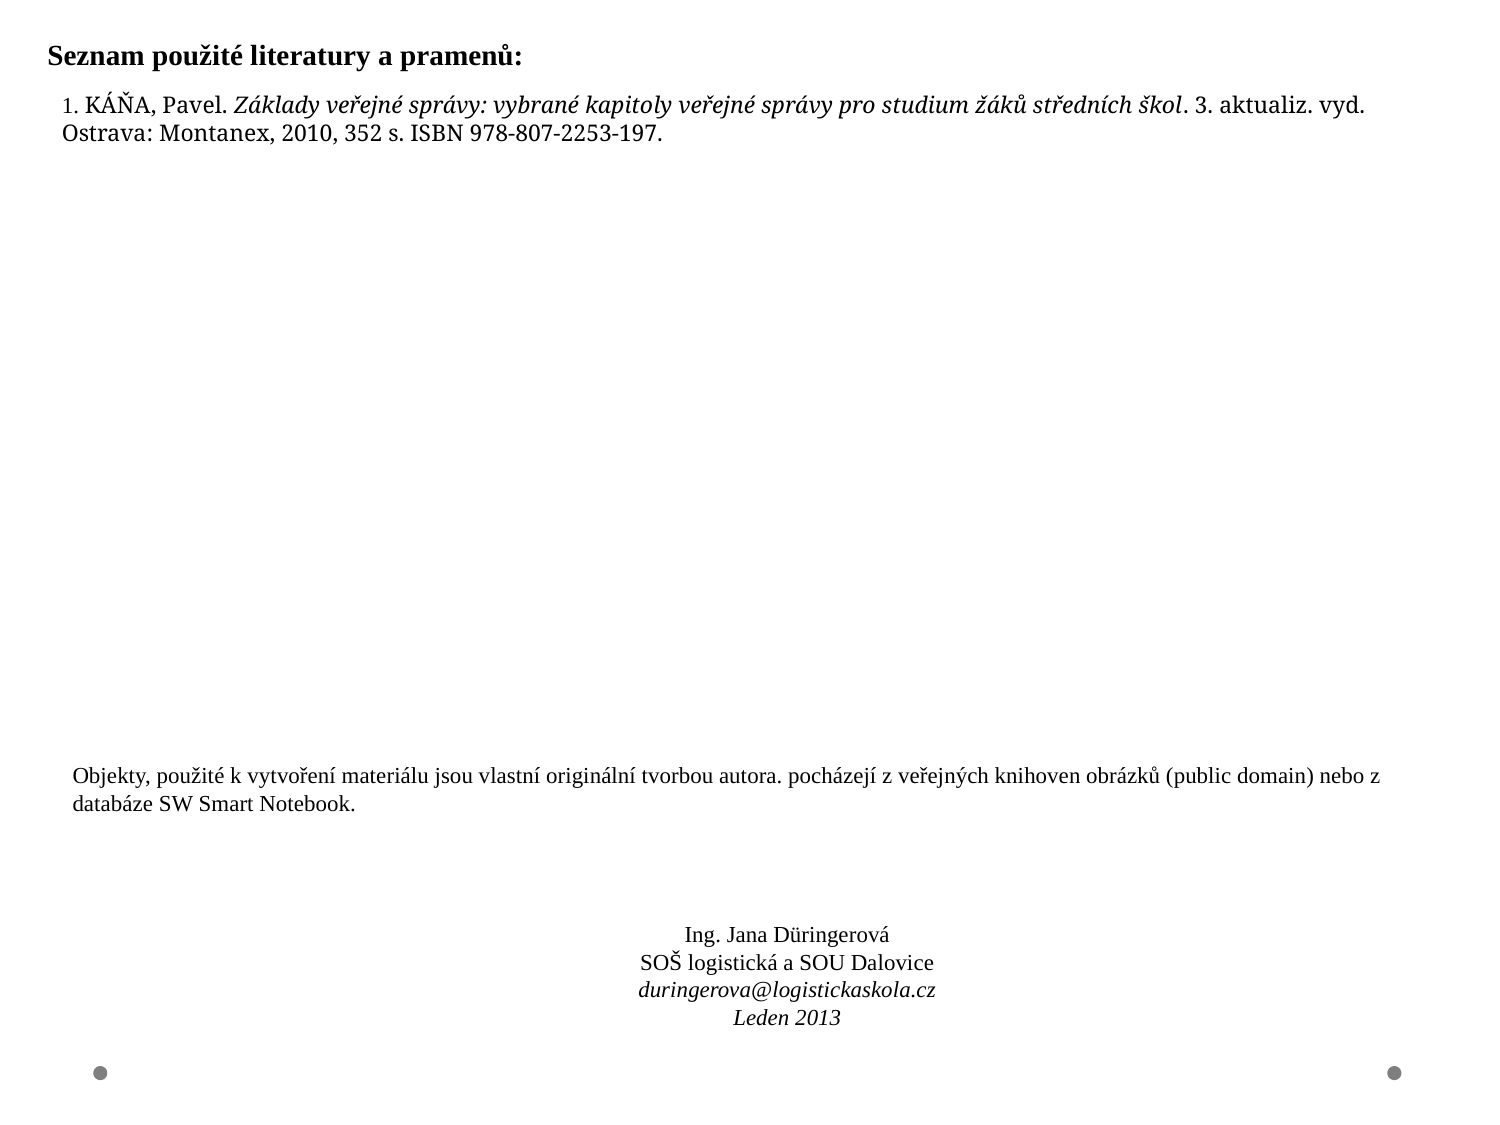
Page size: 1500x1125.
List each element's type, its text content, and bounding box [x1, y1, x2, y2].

text_box 1. KÁŇA, Pavel. Základy veřejné správy: vybrané kapitoly veřejné správy pro studium žáků středních škol. 3. aktualiz. vyd. Ostrava: Montanex, 2010, 352 s. ISBN 978-807-2253-197. [48, 84, 1463, 182]
text_box Ing. Jana Düringerová SOŠ logistická a SOU Dalovice duringerova@logistickaskola.cz Leden 2013 [494, 913, 1080, 1039]
text_box Objekty, použité k vytvoření materiálu jsou vlastní originální tvorbou autora. pocházejí z veřejných knihoven obrázků (public domain) nebo z databáze SW Smart Notebook. [58, 753, 1442, 823]
text_box Seznam použité literatury a pramenů: [33, 29, 762, 79]
